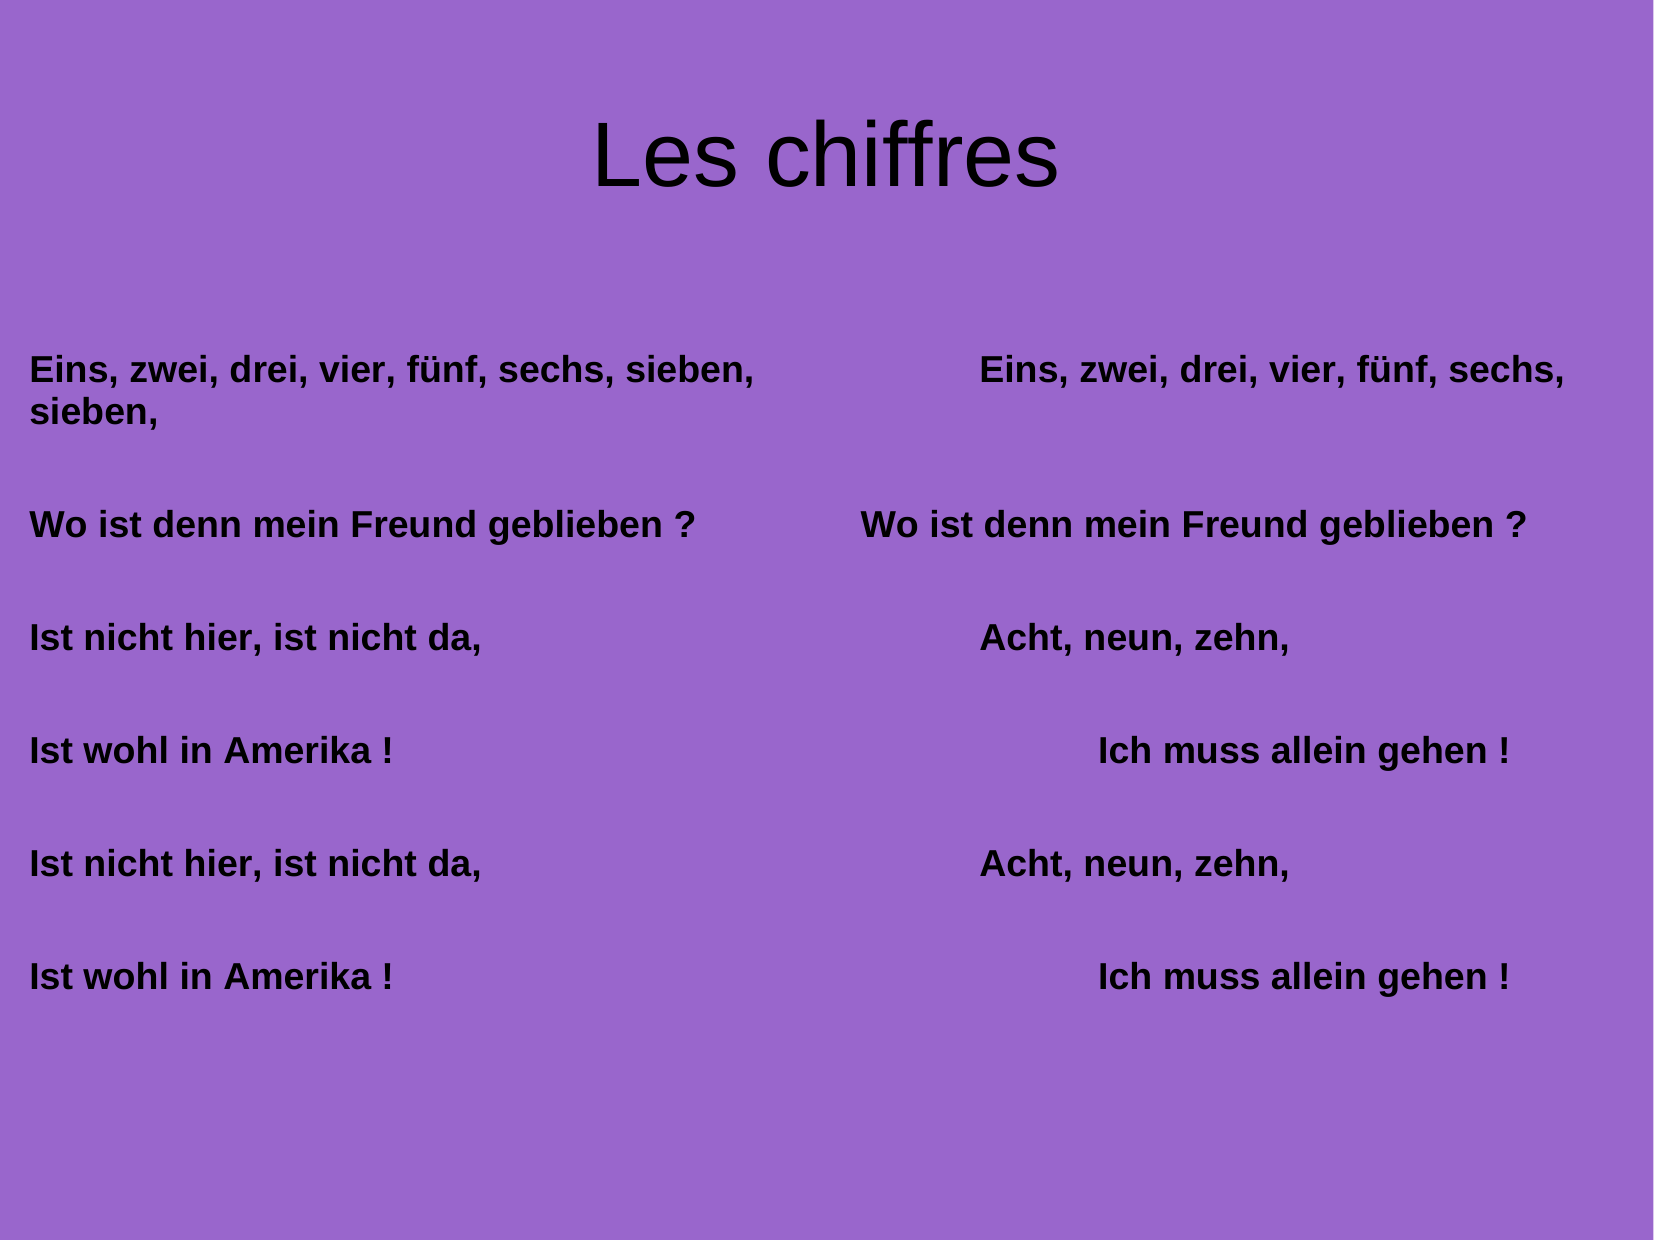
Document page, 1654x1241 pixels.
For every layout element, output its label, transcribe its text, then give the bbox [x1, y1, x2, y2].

list Eins, zwei, drei, vier, fünf, sechs, sieben, Eins, zwei, drei, vier, fünf, sechs, sieben, Wo ist denn mein Freund geblieben ? Wo ist denn mein Freund geblieben ? Ist nicht hier, ist nicht da, Acht, neun, zehn, Ist wohl in Amerika ! Ich muss allein gehen ! Ist nicht hier, ist nicht da, Acht, neun, zehn, Ist wohl in Amerika ! Ich muss allein gehen ! [29, 290, 1624, 1109]
title Les chiffres [82, 49, 1571, 257]
